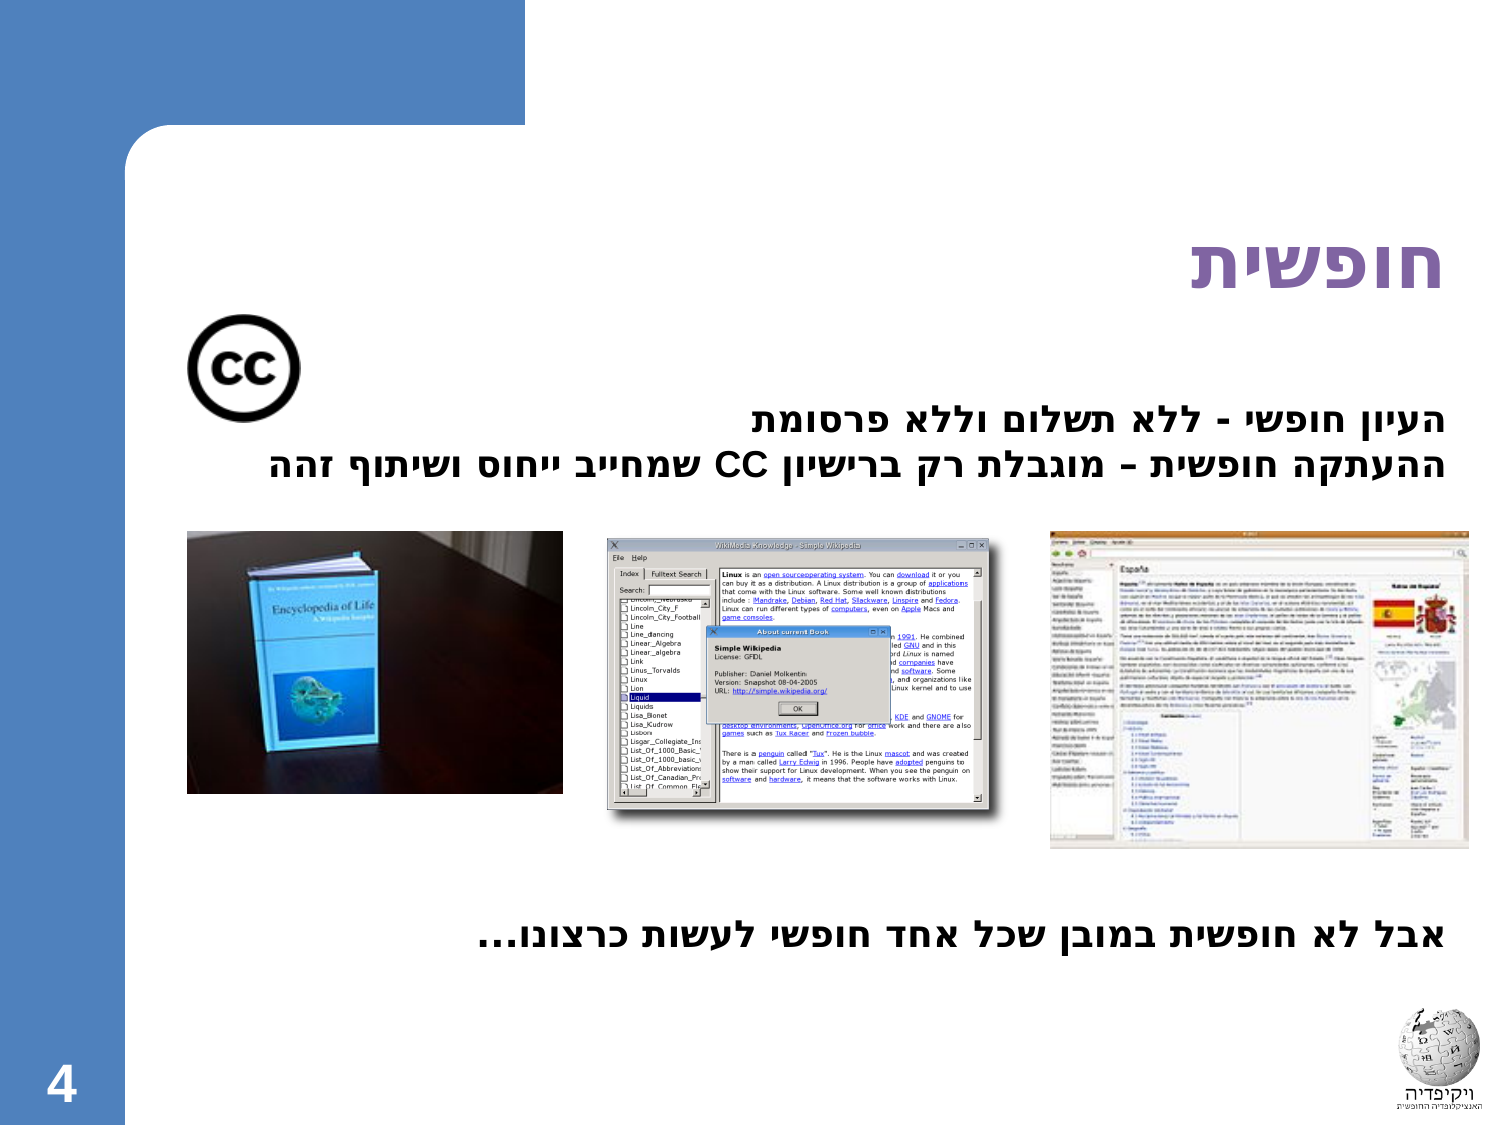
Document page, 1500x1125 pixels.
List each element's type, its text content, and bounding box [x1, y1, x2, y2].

title חופשית [150, 125, 1463, 313]
picture [600, 531, 1013, 832]
slide_number <number> [13, 363, 111, 1121]
picture [187, 531, 563, 794]
picture [1394, 1007, 1484, 1110]
picture [1050, 531, 1469, 849]
picture [187, 314, 301, 423]
list העיון חופשי - ללא תשלום וללא פרסומת ההעתקה חופשית – מוגבלת רק ברישיון CC שמחייב ייחוס ושיתוף זהה אבל לא חופשית במובן שכל אחד חופשי לעשות כרצונו... [150, 387, 1463, 1000]
